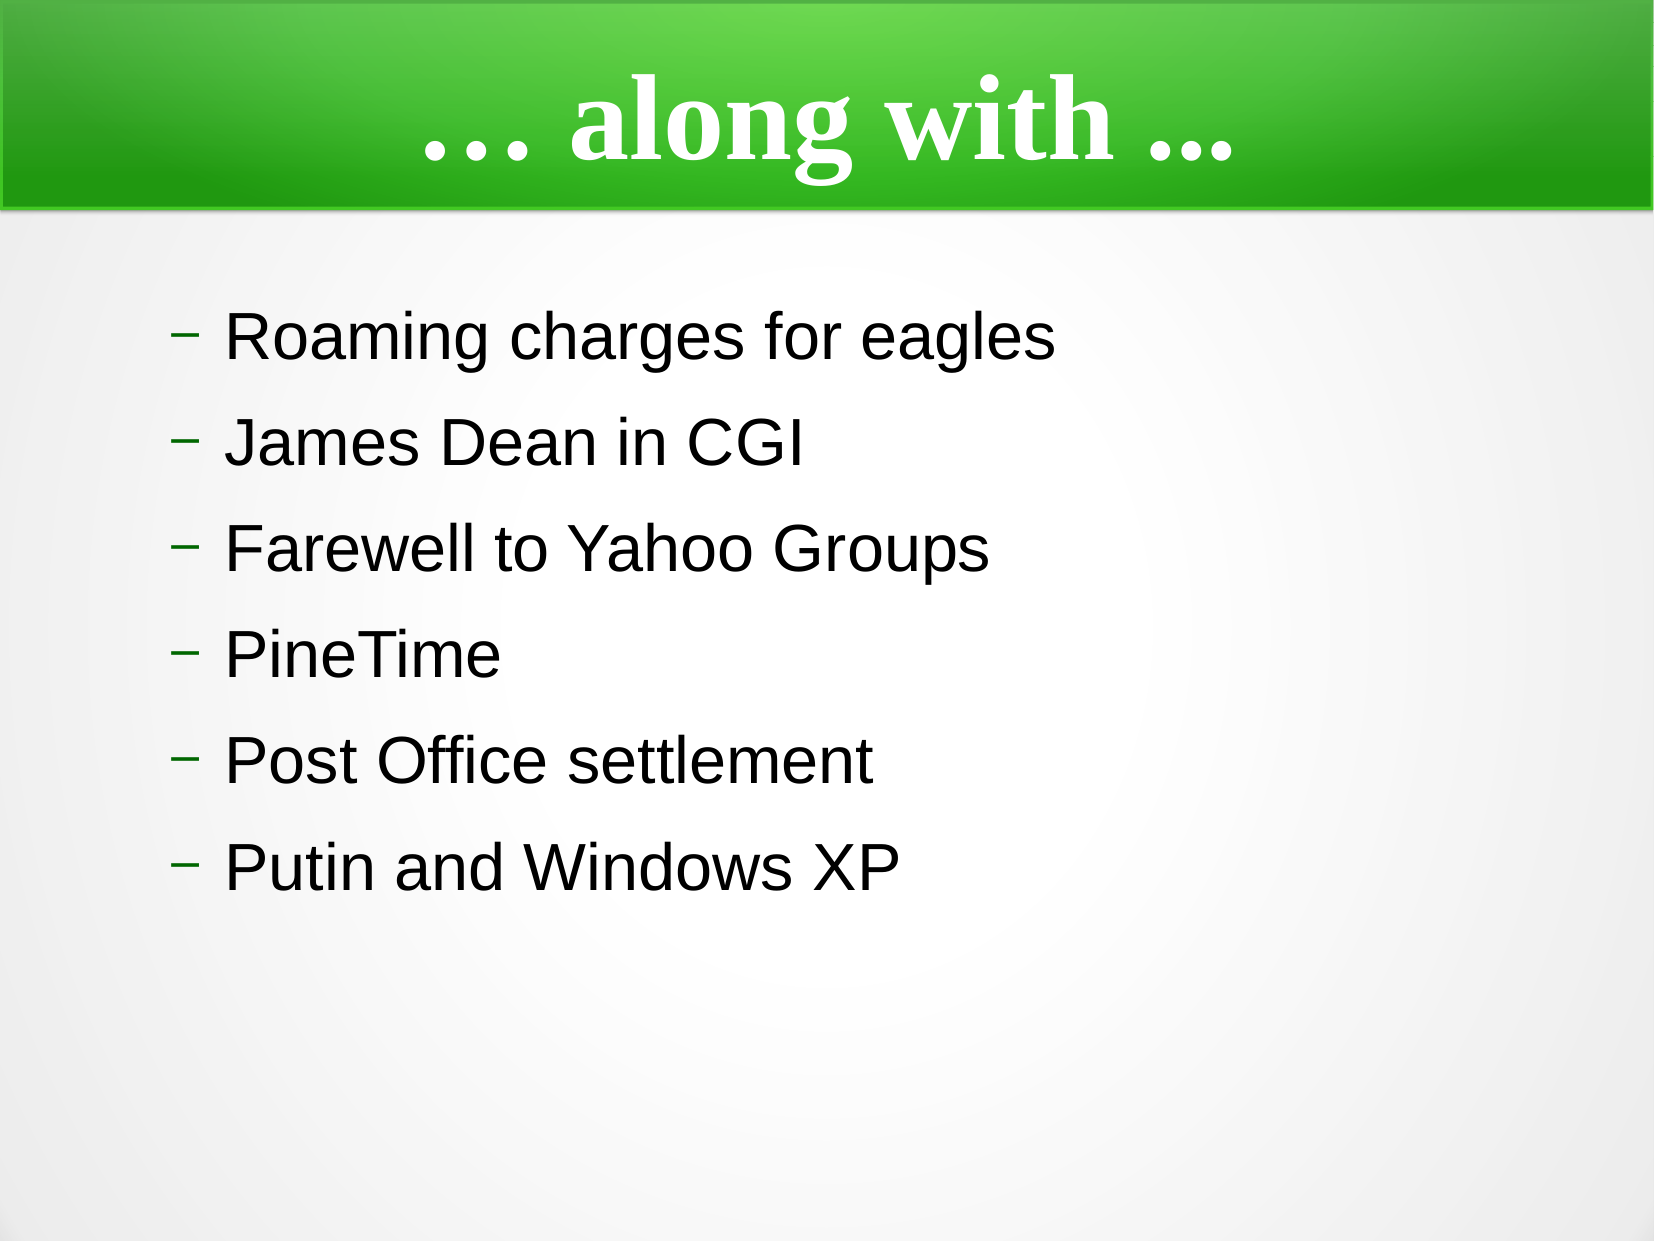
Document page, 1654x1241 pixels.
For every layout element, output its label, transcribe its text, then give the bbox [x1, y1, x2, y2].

title … along with ... [82, 28, 1571, 208]
list Roaming charges for eagles James Dean in CGI Farewell to Yahoo Groups PineTime Post Office settlement Putin and Windows XP [82, 299, 1571, 1019]
